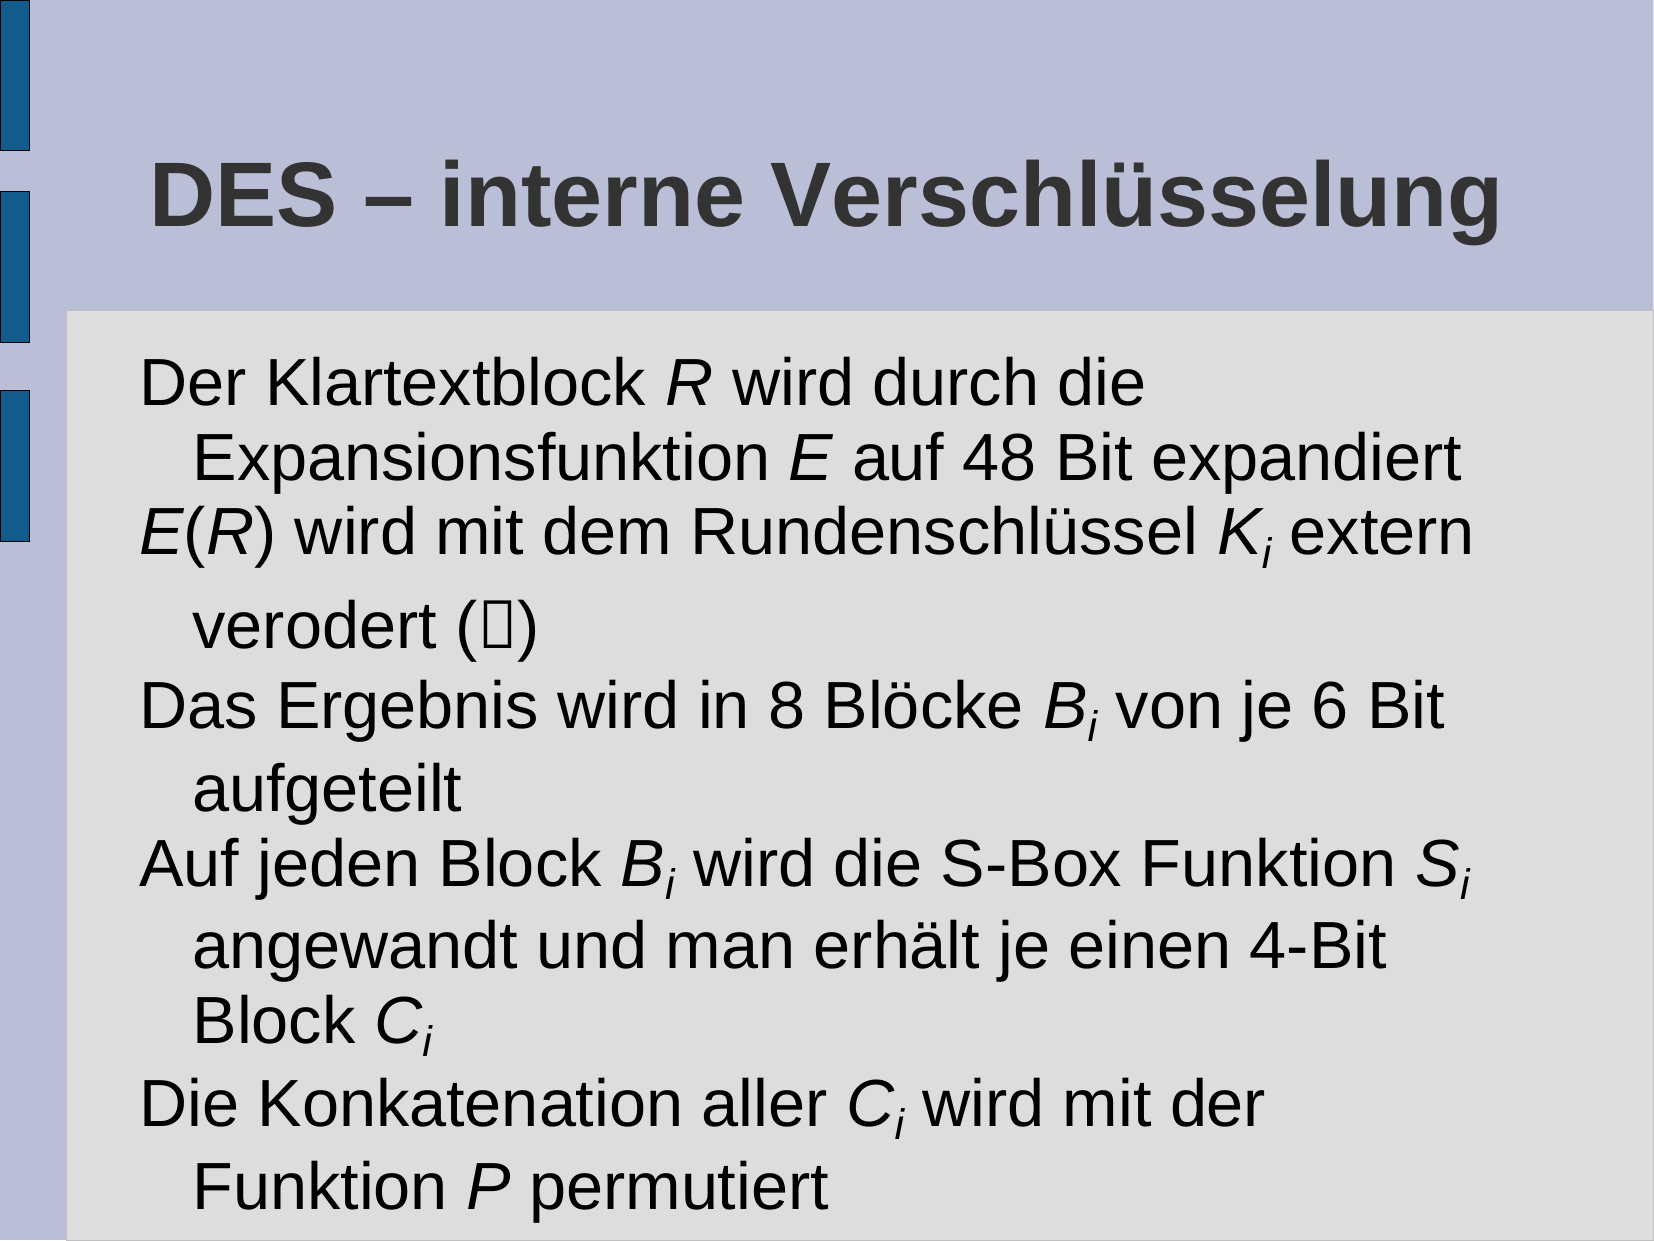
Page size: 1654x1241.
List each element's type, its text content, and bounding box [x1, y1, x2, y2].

title DES – interne Verschlüsselung [121, 91, 1534, 299]
list Der Klartextblock R wird durch die Expansionsfunktion E auf 48 Bit expandiert E(R) wird mit dem Rundenschlüssel Ki extern verodert () Das Ergebnis wird in 8 Blöcke Bi von je 6 Bit aufgeteilt Auf jeden Block Bi wird die S-Box Funktion Si angewandt und man erhält je einen 4-Bit Block Ci Die Konkatenation aller Ci wird mit der Funktion P permutiert [121, 344, 1534, 1210]
